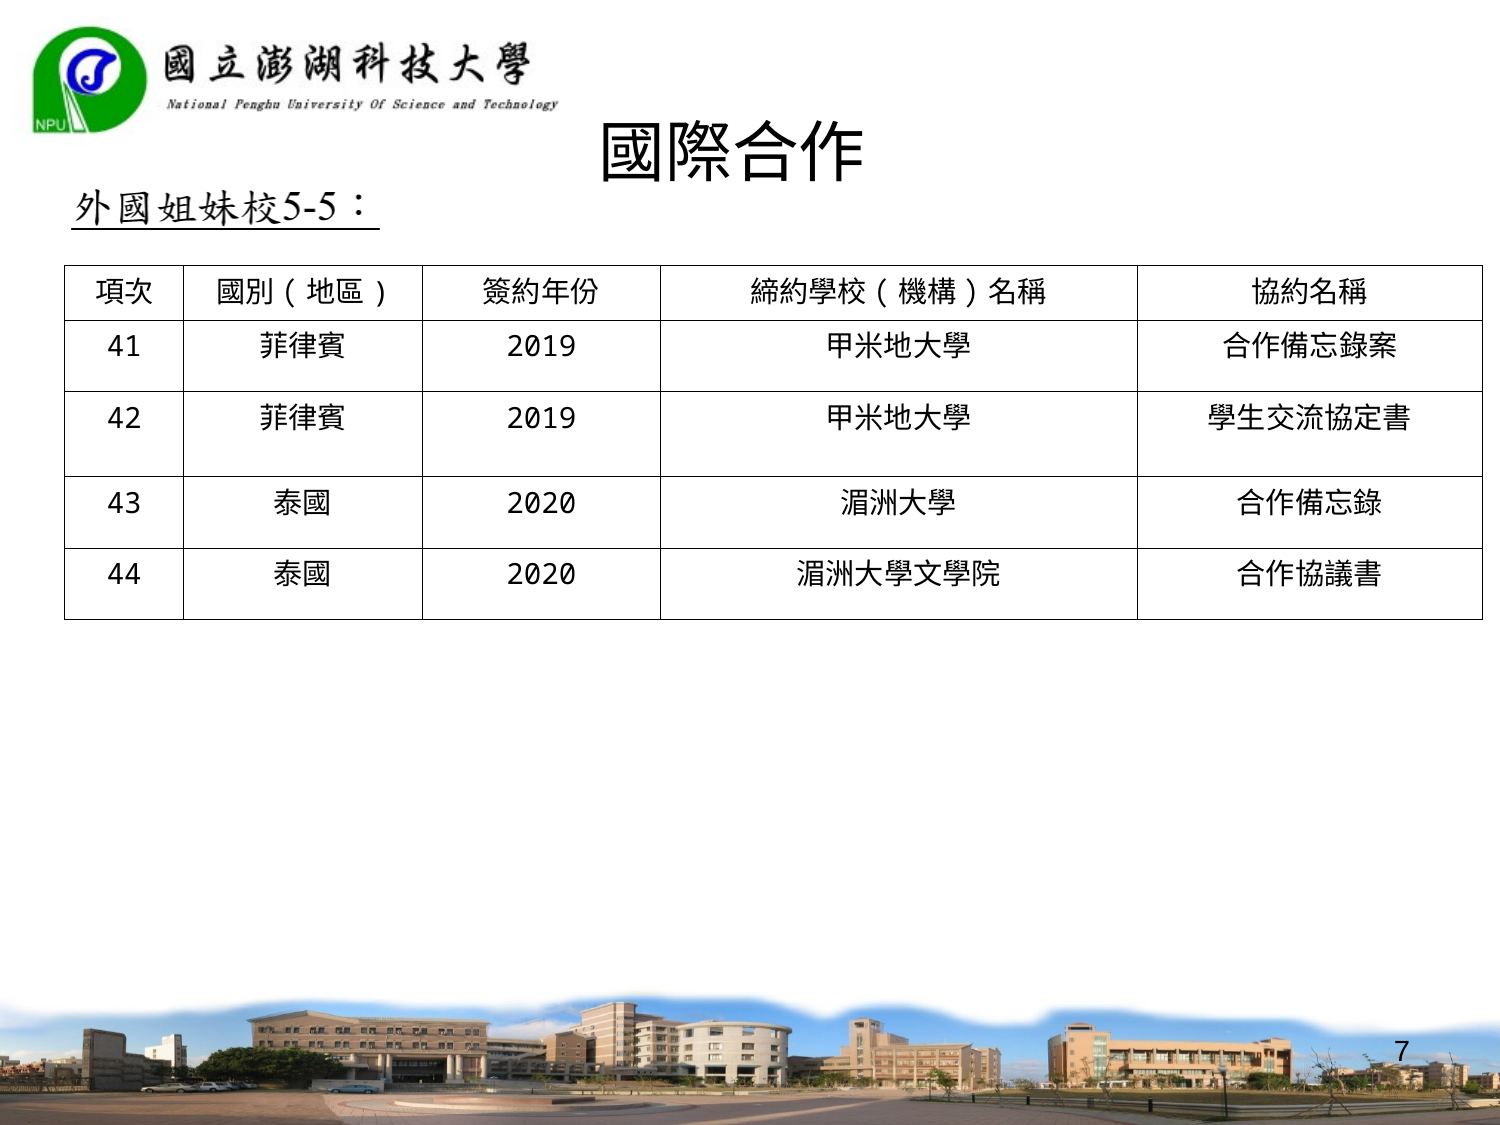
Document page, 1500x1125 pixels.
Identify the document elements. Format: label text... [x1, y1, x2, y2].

table_cell 甲米地大學 [661, 321, 1137, 391]
table_header 簽約年份 [423, 266, 660, 320]
table_cell 合作備忘錄 [1138, 477, 1482, 548]
table_header 締約學校(機構)名稱 [661, 266, 1137, 320]
table_cell 菲律賓 [184, 321, 422, 391]
table_cell 合作協議書 [1138, 549, 1482, 619]
table_cell 合作備忘錄案 [1138, 321, 1482, 391]
text_box 國際合作 [383, 101, 1081, 198]
table_header 項次 [65, 266, 183, 320]
picture [0, 0, 1500, 1125]
table_cell 44 [65, 549, 183, 619]
table_cell 湄洲大學 [661, 477, 1137, 548]
table_cell 菲律賓 [184, 392, 422, 476]
table_cell 42 [65, 392, 183, 476]
table_cell 泰國 [184, 477, 422, 548]
table_cell 43 [65, 477, 183, 548]
text_box <編號> [1074, 1024, 1426, 1103]
table_cell 甲米地大學 [661, 392, 1137, 476]
table_cell 湄洲大學文學院 [661, 549, 1137, 619]
table_header 協約名稱 [1138, 266, 1482, 320]
table_cell 2019 [423, 321, 660, 391]
table_cell 2020 [423, 477, 660, 548]
table_cell 41 [65, 321, 183, 391]
table_cell 學生交流協定書 [1138, 392, 1482, 476]
table_cell 2019 [423, 392, 660, 476]
table_cell 泰國 [184, 549, 422, 619]
table_cell 2020 [423, 549, 660, 619]
table_header 國別(地區) [184, 266, 422, 320]
